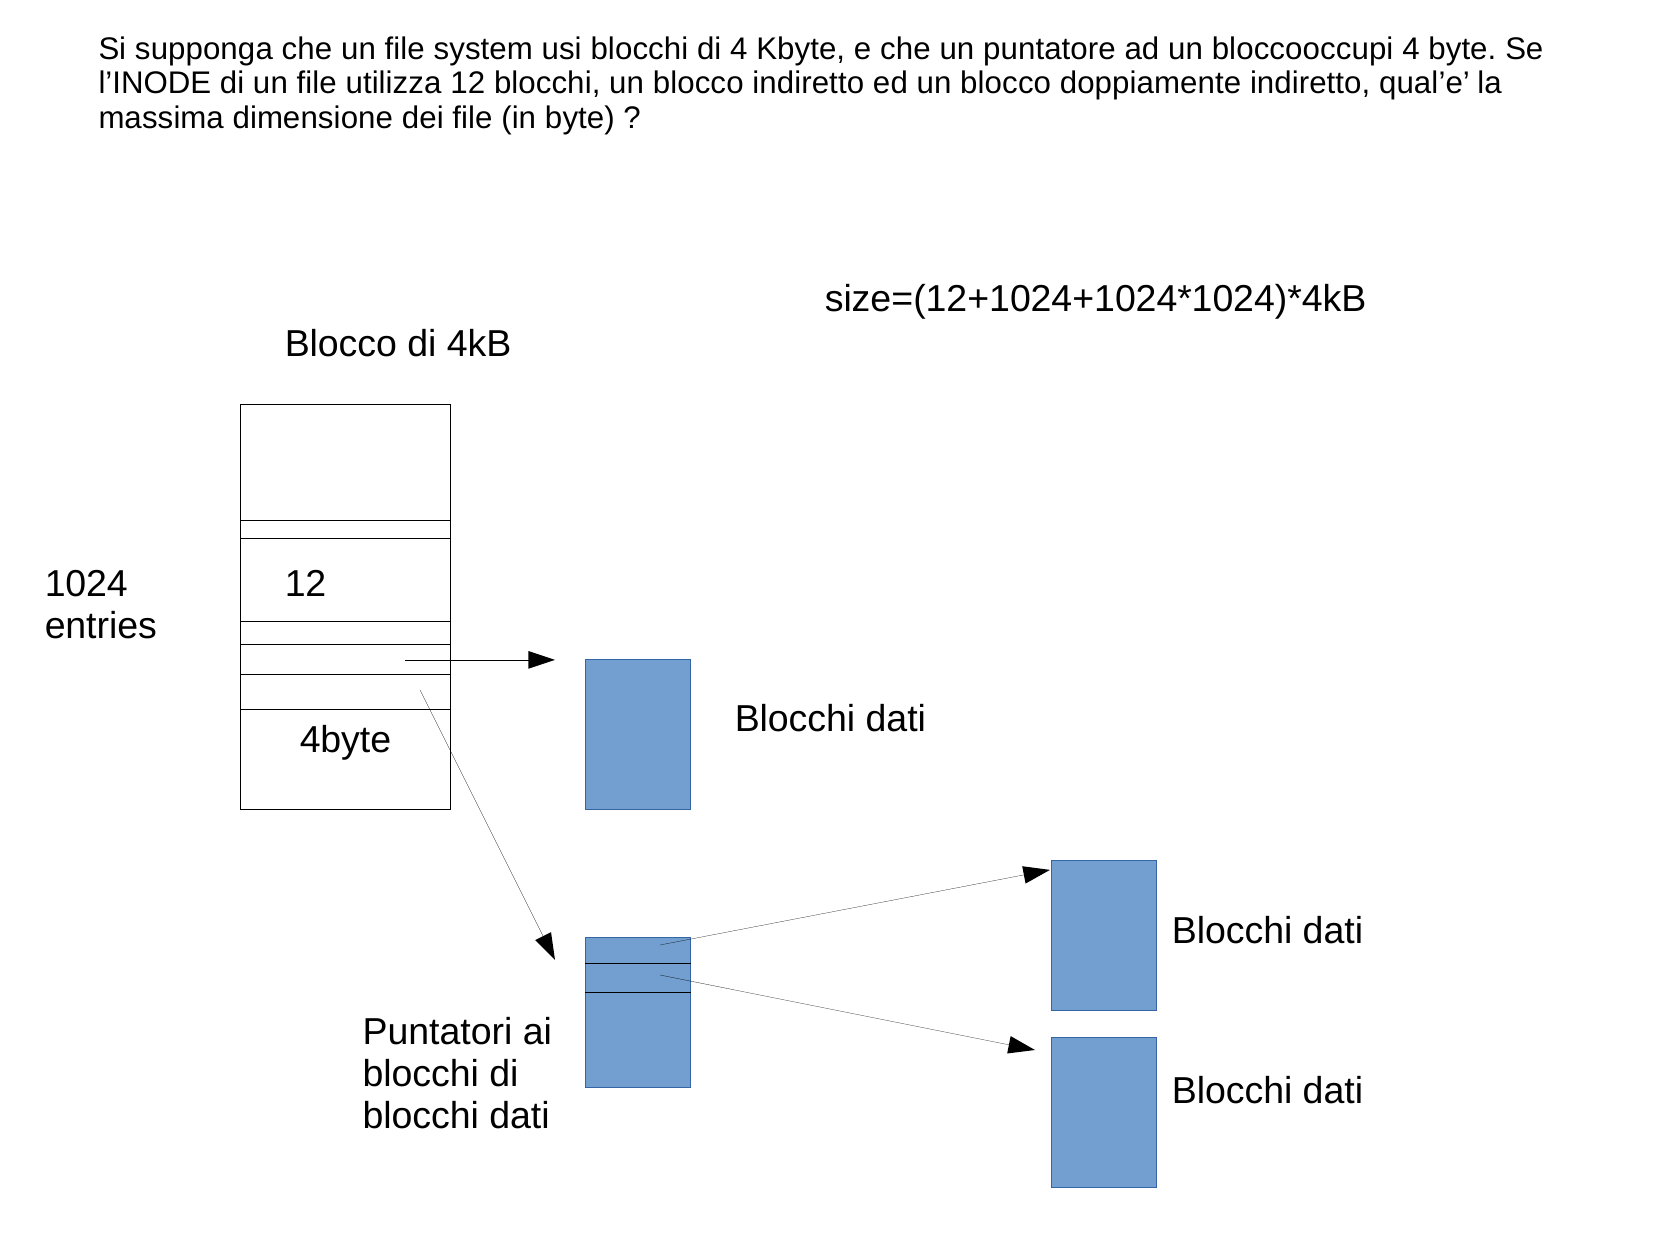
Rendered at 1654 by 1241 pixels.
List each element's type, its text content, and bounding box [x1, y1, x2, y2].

text_box size=(12+1024+1024*1024)*4kB [810, 269, 1396, 327]
text_box [240, 622, 451, 644]
text_box 4byte [285, 711, 436, 768]
text_box 1024 entries [30, 554, 226, 654]
text_box [585, 659, 691, 810]
text_box [585, 937, 691, 963]
text_box Puntatori ai blocchi di blocchi dati [347, 1002, 648, 1144]
text_box [240, 710, 451, 810]
text_box [585, 964, 691, 992]
text_box Blocchi dati [1157, 902, 1458, 960]
text_box Blocchi dati [1157, 1062, 1458, 1119]
text_box [431, 710, 451, 749]
text_box Si supponga che un file system usi blocchi di 4 Kbyte, e che un puntatore ad un bloccooccupi 4 byte. Se l’INODE di un file utilizza 12 blocchi, un blocco indiretto ed un blocco doppiamente indiretto, qual’e’ la massima dimensione dei file (in byte) ? [83, 23, 1636, 145]
text_box [1051, 1037, 1157, 1188]
text_box [240, 521, 451, 538]
text_box [585, 993, 691, 1088]
text_box Blocchi dati [720, 690, 1021, 747]
text_box [240, 645, 451, 674]
text_box [1051, 860, 1157, 1011]
text_box [240, 404, 451, 520]
text_box [240, 675, 451, 709]
text_box [240, 539, 451, 621]
text_box 12 [270, 554, 421, 612]
text_box Blocco di 4kB [270, 315, 541, 372]
